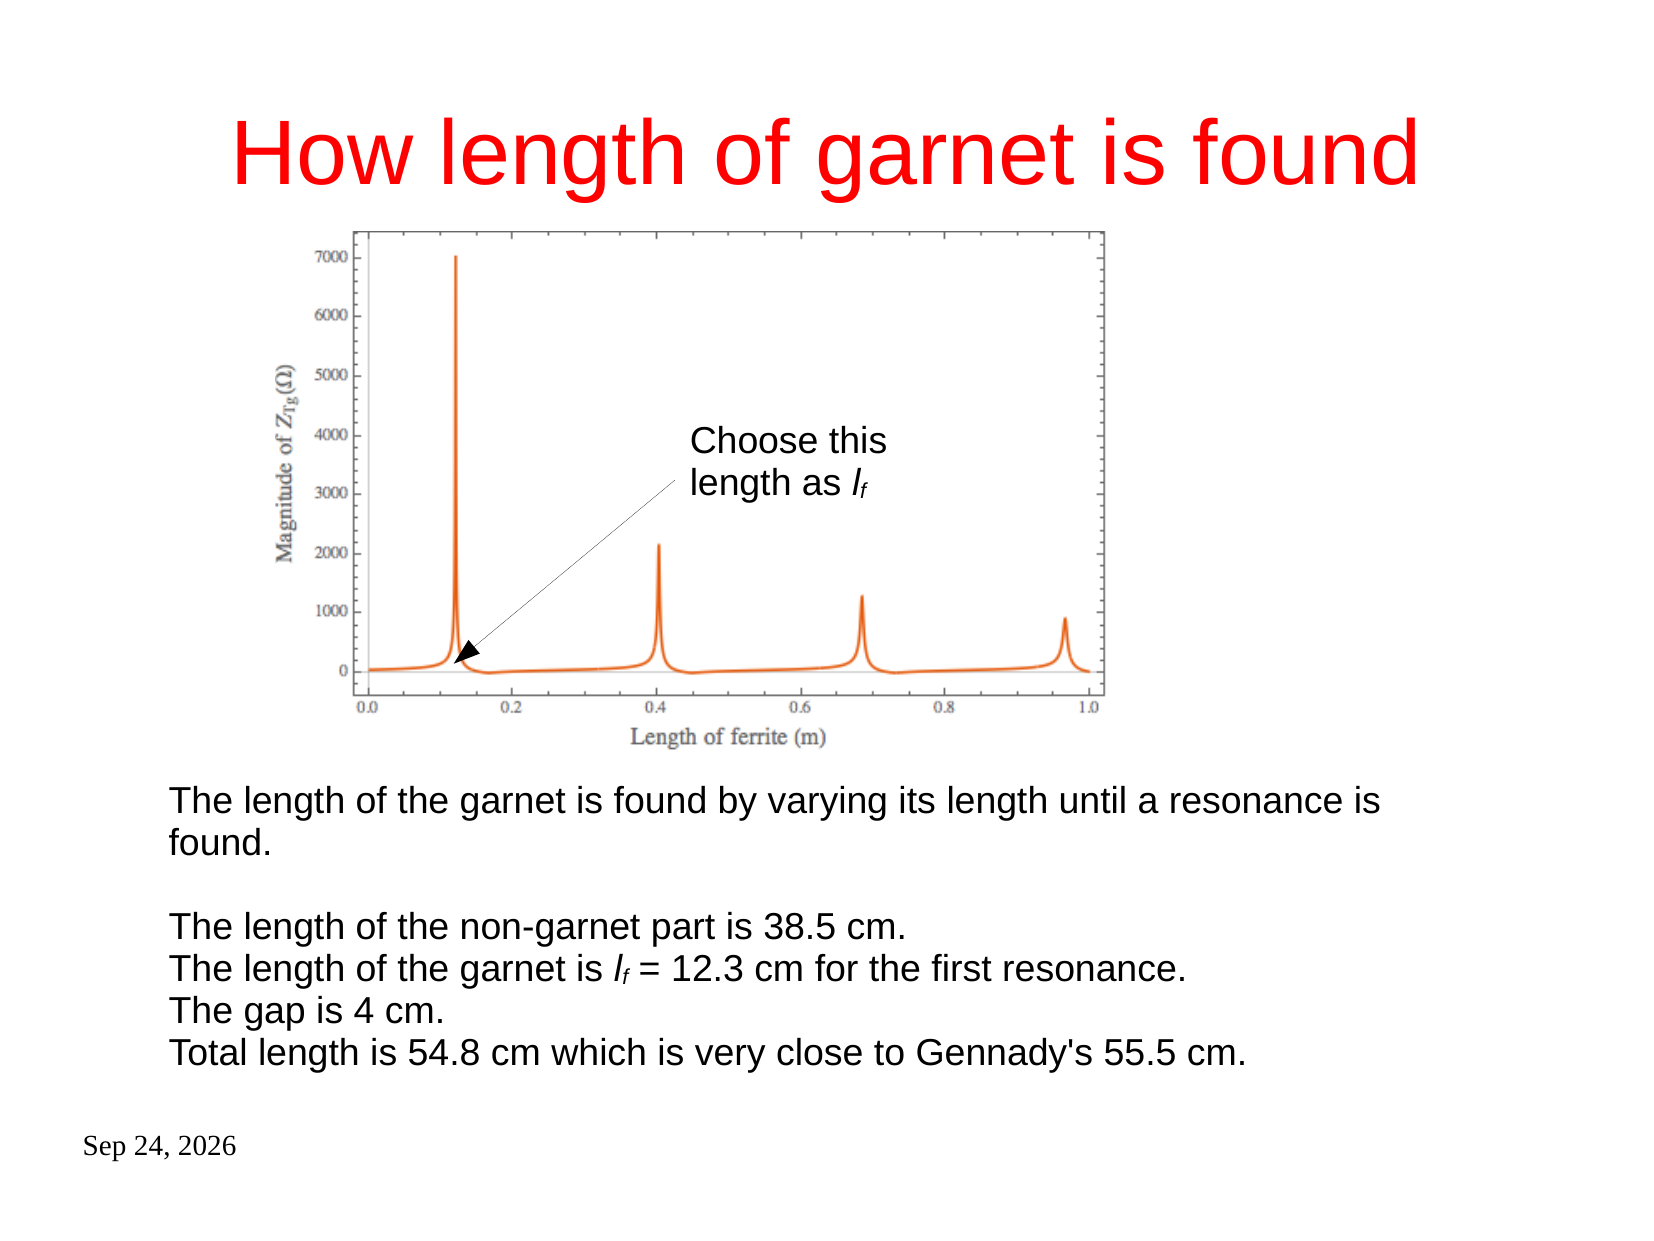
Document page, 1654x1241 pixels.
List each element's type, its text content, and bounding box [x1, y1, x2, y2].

text_box Choose this length as lf [675, 412, 938, 523]
picture [275, 257, 1107, 753]
title How length of garnet is found [82, 49, 1571, 257]
text_box The length of the garnet is found by varying its length until a resonance is found. The length of the non-garnet part is 38.5 cm. The length of the garnet is lf = 12.3 cm for the first resonance. The gap is 4 cm. Total length is 54.8 cm which is very close to Gennady's 55.5 cm. [153, 772, 1474, 1091]
